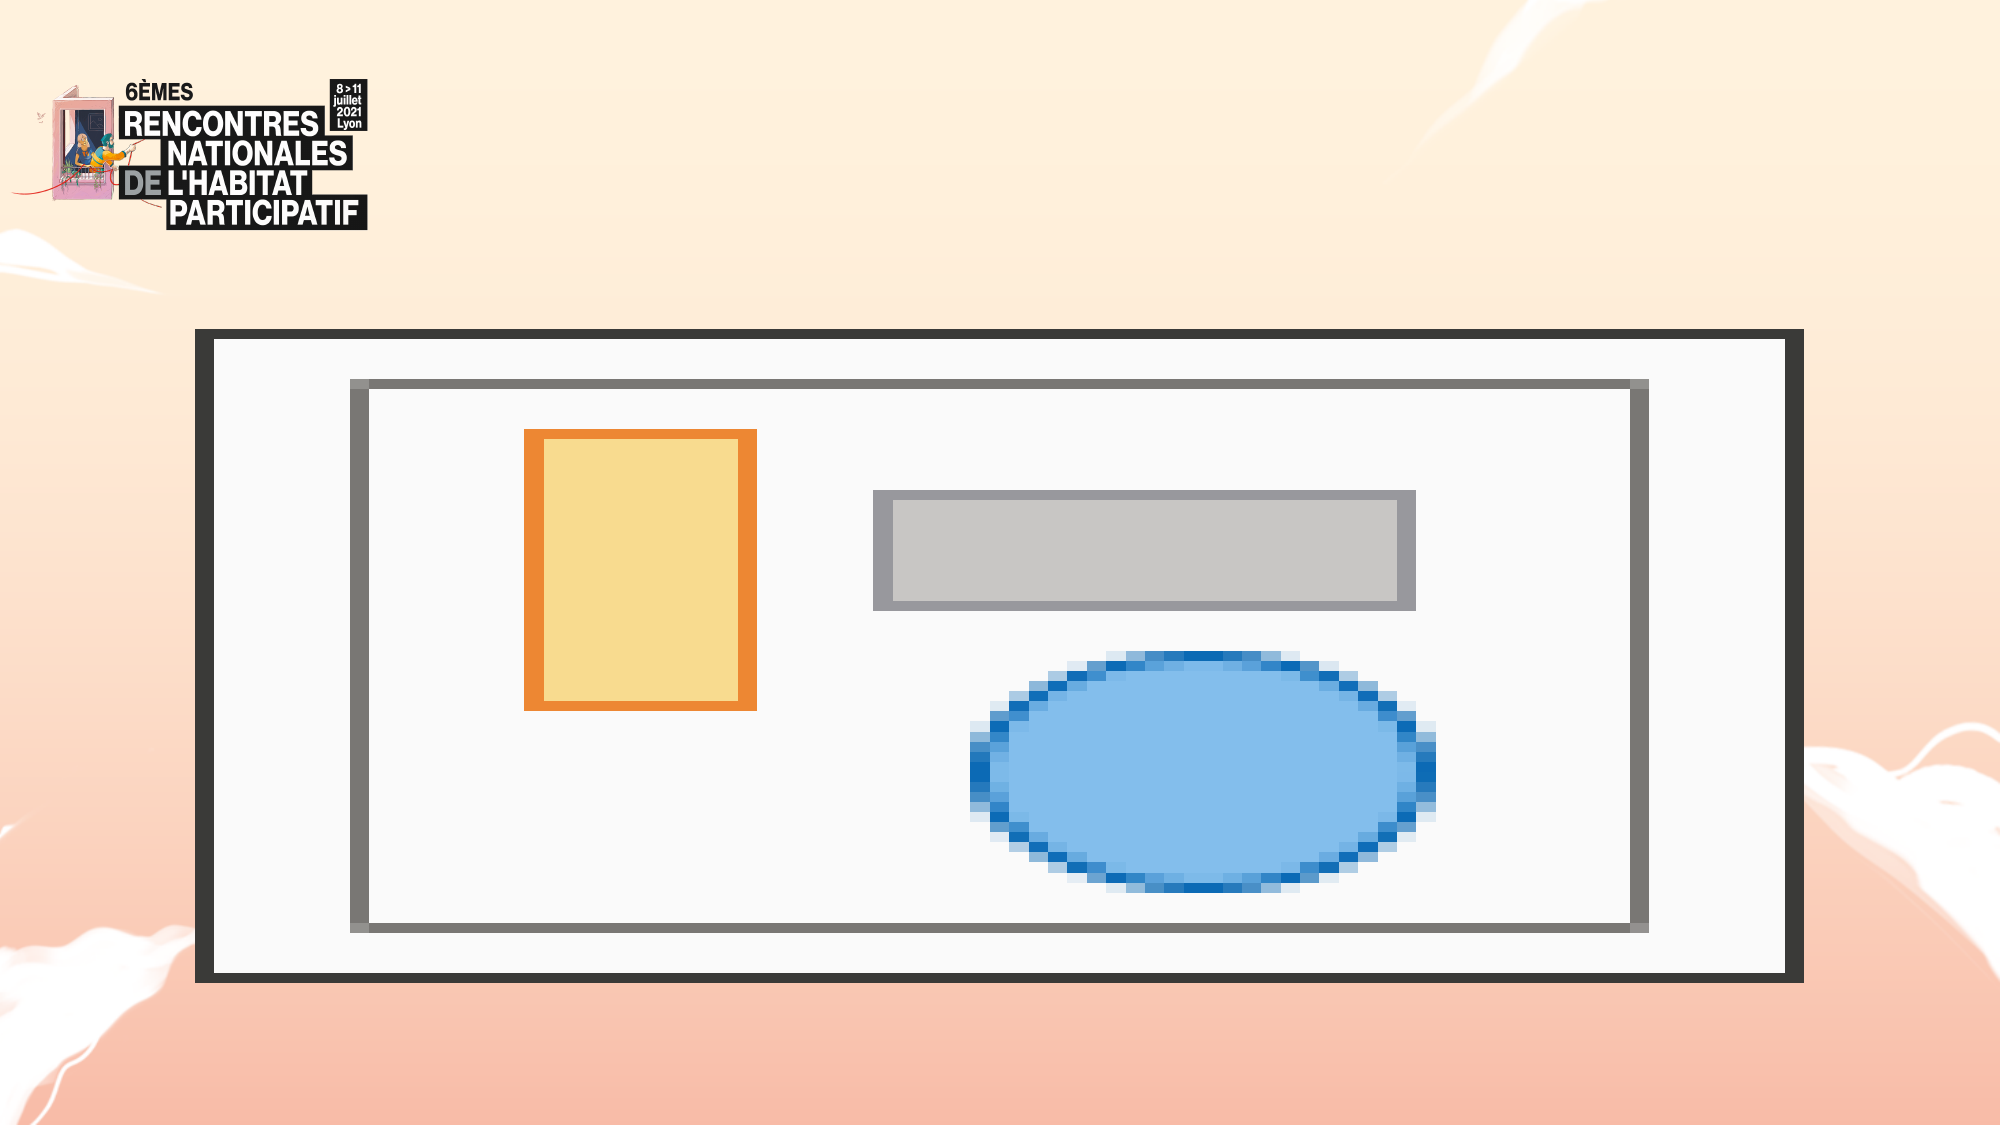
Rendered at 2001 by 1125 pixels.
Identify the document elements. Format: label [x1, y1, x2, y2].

picture [0, 0, 2000, 1125]
chart [137, 299, 1863, 1014]
